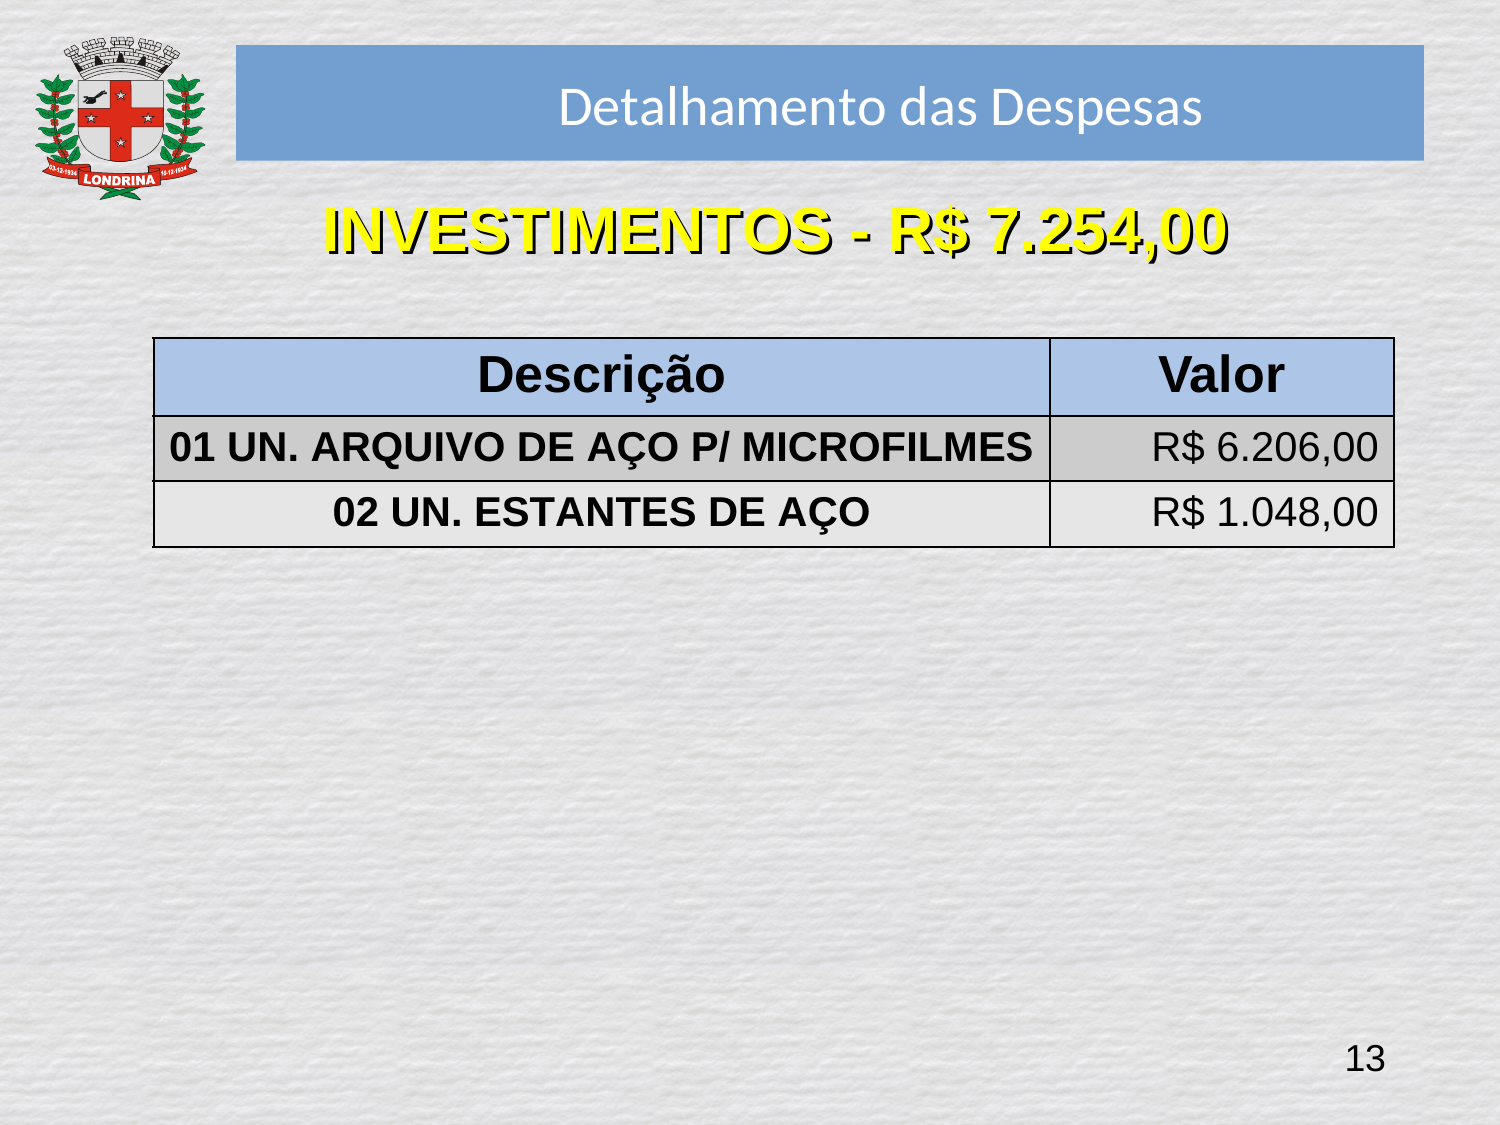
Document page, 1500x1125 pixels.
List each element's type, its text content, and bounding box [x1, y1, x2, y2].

text_box <número> [1329, 1027, 1500, 1098]
table_cell 01 UN. ARQUIVO DE AÇO P/ MICROFILMES [155, 417, 1049, 480]
table_header Descrição [155, 339, 1049, 415]
picture [0, 0, 1500, 1125]
table_cell R$ 1.048,00 [1051, 482, 1393, 546]
text_box Detalhamento das Despesas [236, 45, 1424, 161]
text_box INVESTIMENTOS - R$ 7.254,00 [230, 181, 1321, 266]
table_cell R$ 6.206,00 [1051, 417, 1393, 480]
table_header Valor [1051, 339, 1393, 415]
table_cell 02 UN. ESTANTES DE AÇO [155, 482, 1049, 546]
